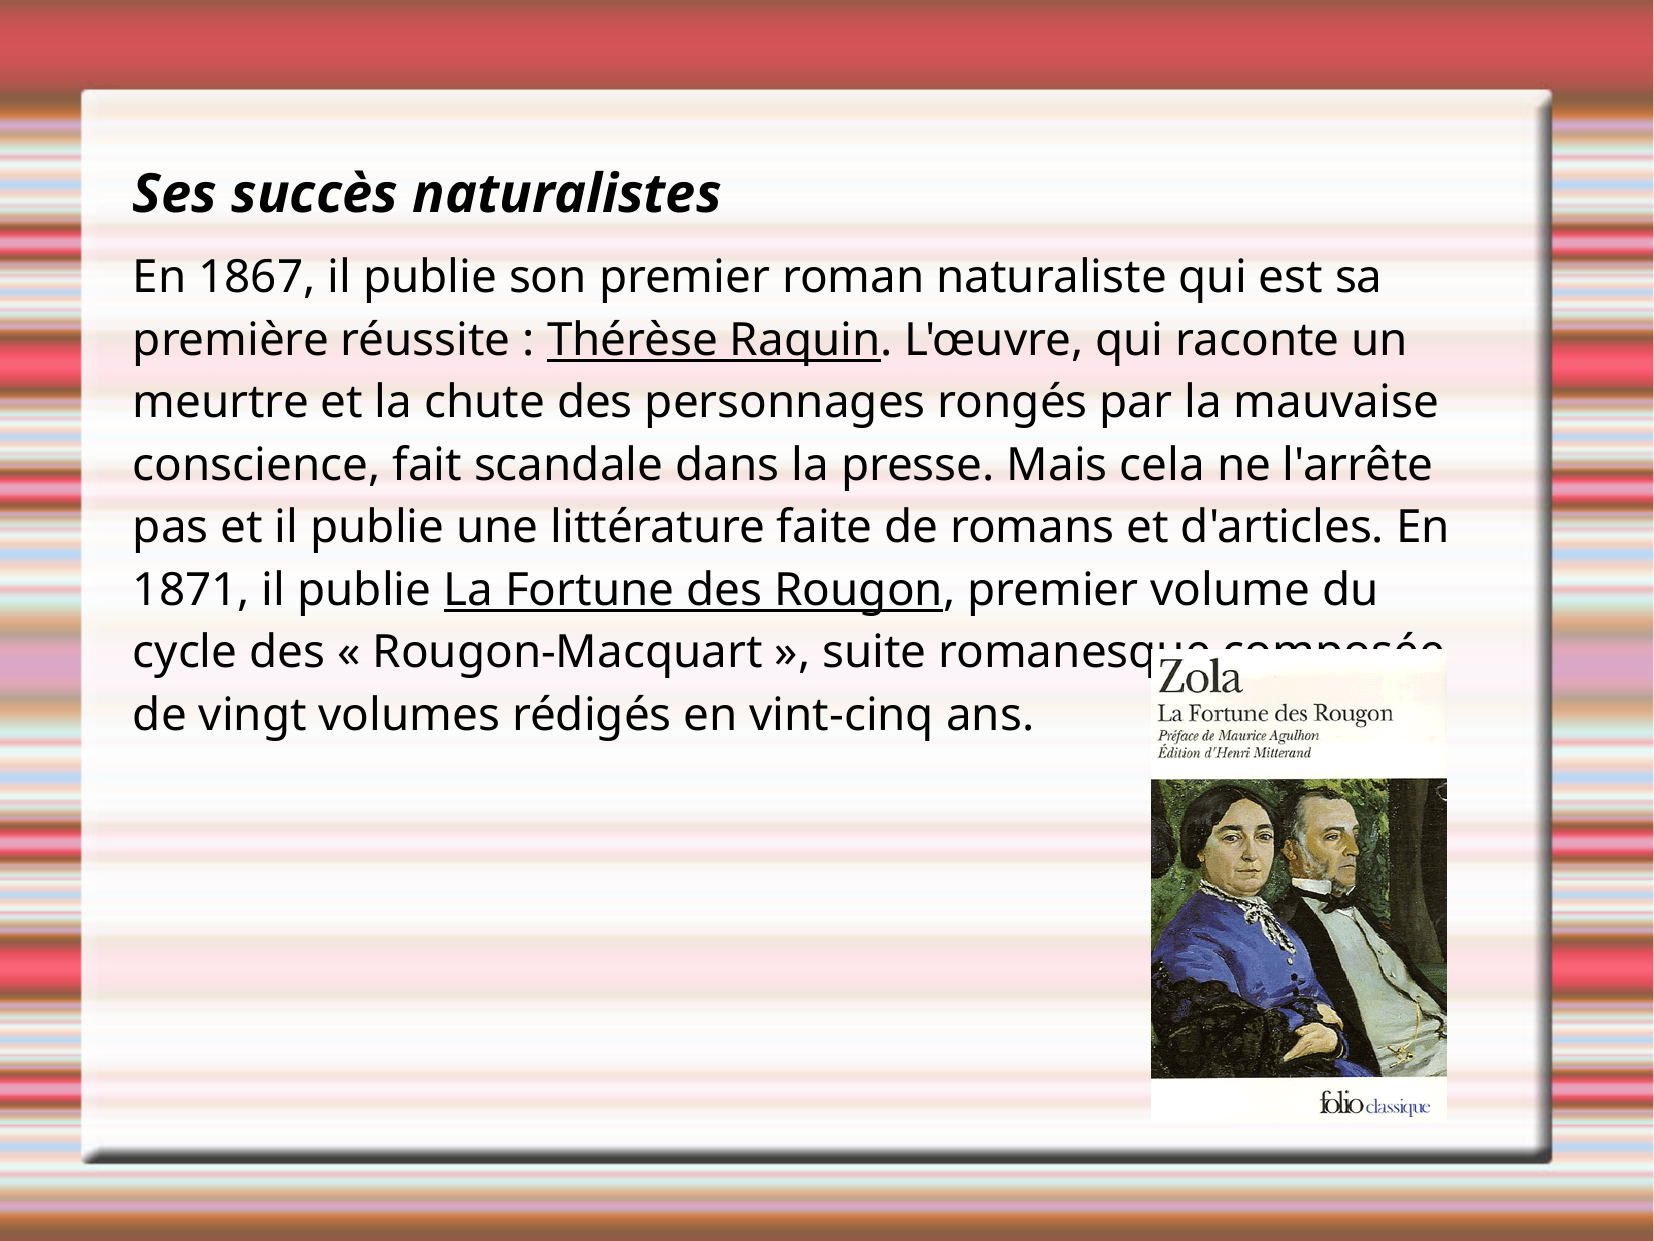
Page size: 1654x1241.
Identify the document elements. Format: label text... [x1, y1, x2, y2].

text_box Ses succès naturalistes [118, 147, 1506, 224]
picture [0, 0, 1654, 1241]
text_box En 1867, il publie son premier roman naturaliste qui est sa première réussite : Thérèse Raquin. L'œuvre, qui raconte un meurtre et la chute des personnages rongés par la mauvaise conscience, fait scandale dans la presse. Mais cela ne l'arrête pas et il publie une littérature faite de romans et d'articles. En 1871, il publie La Fortune des Rougon, premier volume du cycle des « Rougon-Macquart », suite romanesque composée de vingt volumes rédigés en vint-cinq ans. [118, 236, 1506, 694]
